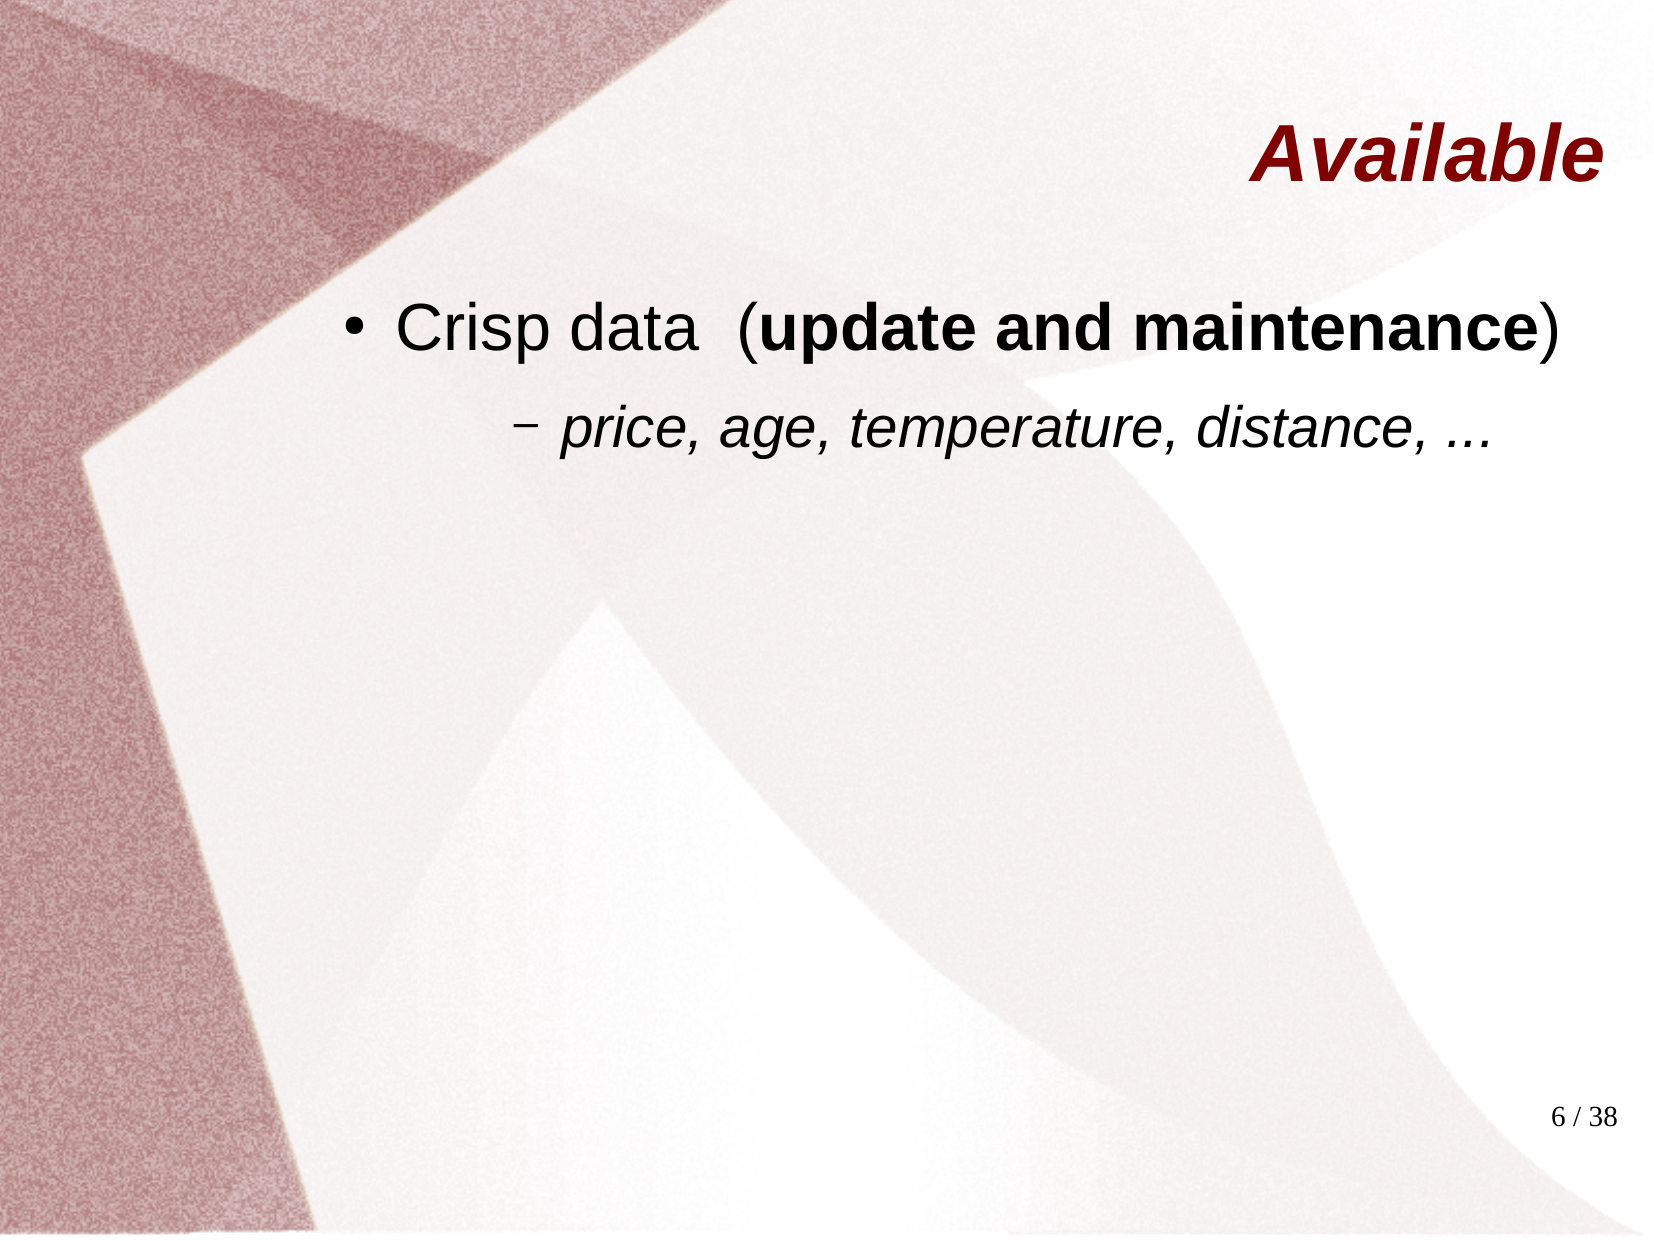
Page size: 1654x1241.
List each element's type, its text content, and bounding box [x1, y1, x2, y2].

list Crisp data (update and maintenance) price, age, temperature, distance, ... [324, 290, 1601, 1010]
picture [0, 0, 1654, 1241]
title Available [495, 49, 1607, 257]
